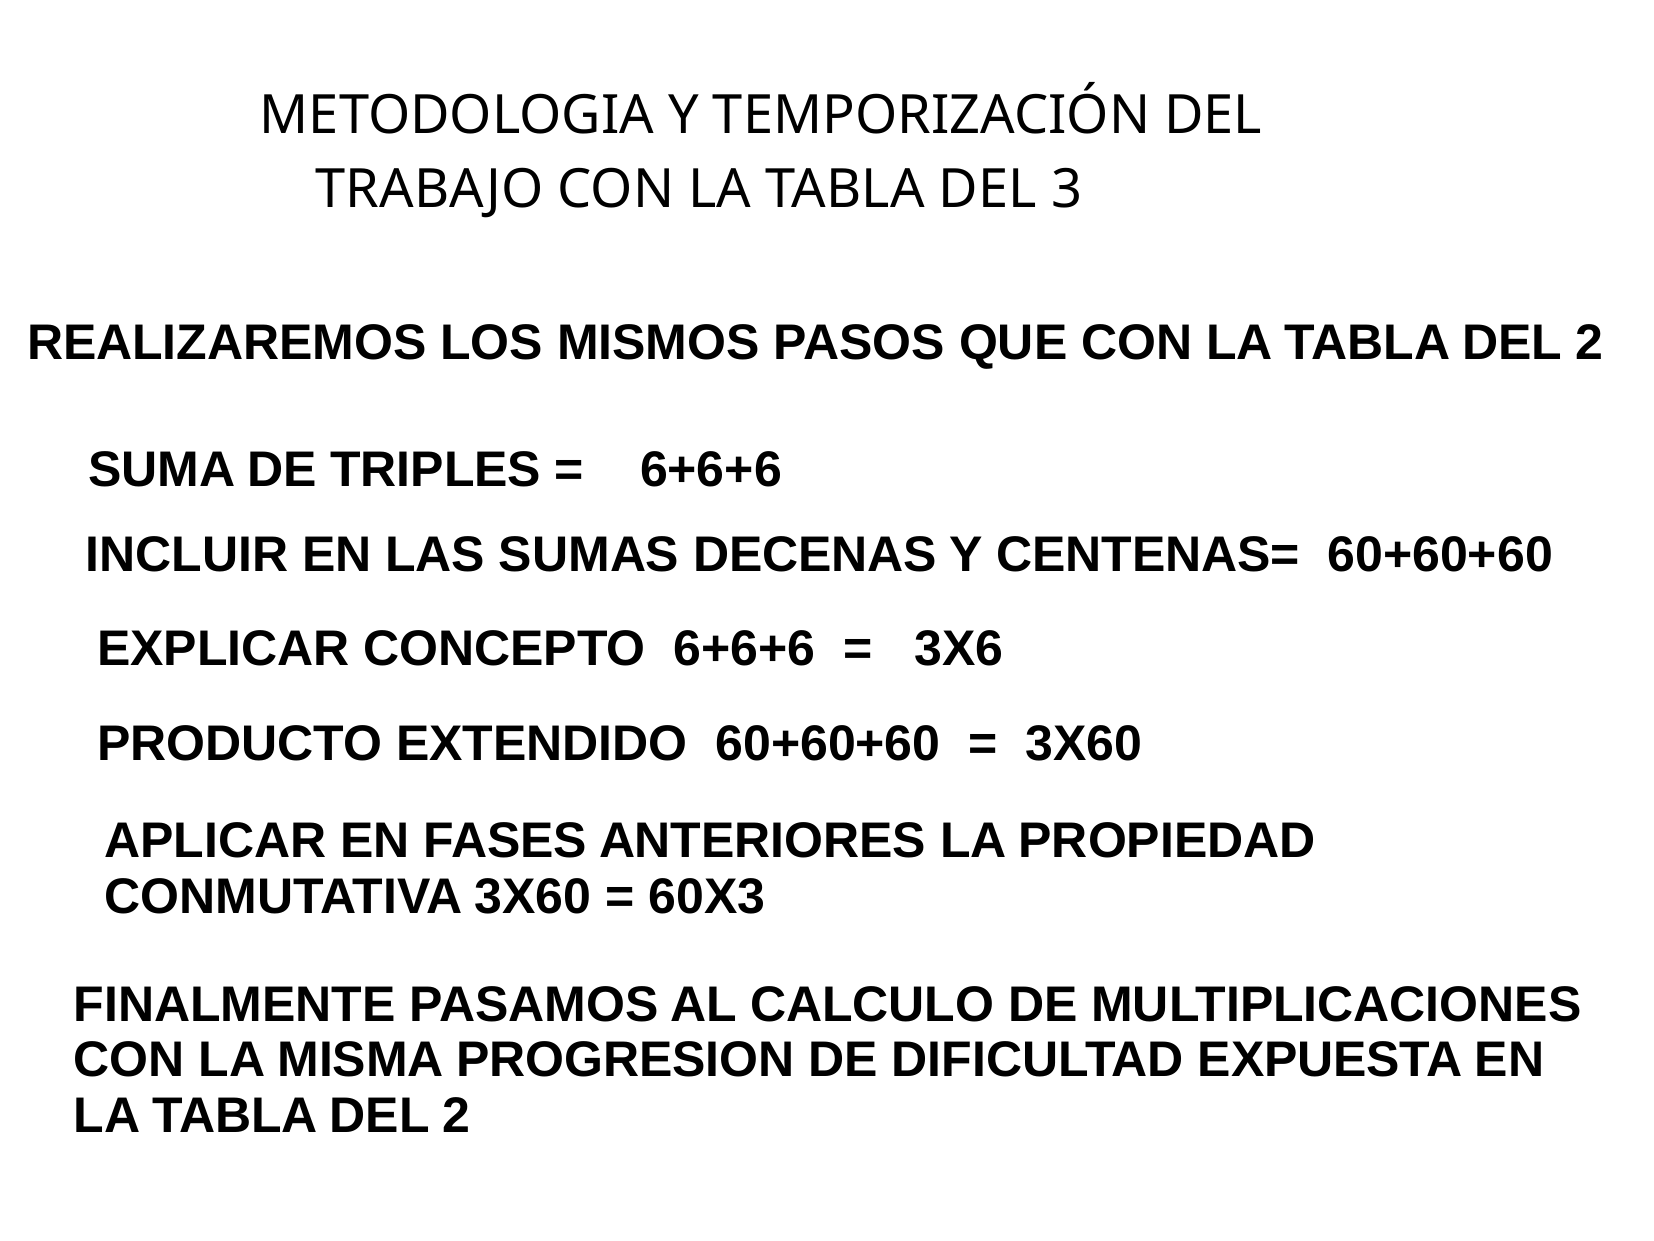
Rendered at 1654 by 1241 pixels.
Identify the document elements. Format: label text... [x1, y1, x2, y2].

text_box APLICAR EN FASES ANTERIORES LA PROPIEDAD CONMUTATIVA 3X60 = 60X3 [89, 805, 1345, 968]
text_box METODOLOGIA Y TEMPORIZACIÓN DEL TRABAJO CON LA TABLA DEL 3 [244, 67, 1334, 229]
text_box FINALMENTE PASAMOS AL CALCULO DE MULTIPLICACIONES CON LA MISMA PROGRESION DE DIFICULTAD EXPUESTA EN LA TABLA DEL 2 [59, 968, 1607, 1155]
text_box EXPLICAR CONCEPTO 6+6+6 = 3X6 [82, 613, 1019, 707]
text_box INCLUIR EN LAS SUMAS DECENAS Y CENTENAS= 60+60+60 [70, 518, 1582, 591]
text_box SUMA DE TRIPLES = 6+6+6 [73, 433, 798, 518]
text_box EXPLICAR CONCEPTO 6+6+6 = 3X6 [82, 780, 1019, 913]
text_box PRODUCTO EXTENDIDO 60+60+60 = 3X60 [82, 707, 1158, 780]
text_box REALIZAREMOS LOS MISMOS PASOS QUE CON LA TABLA DEL 2 [12, 307, 1619, 379]
